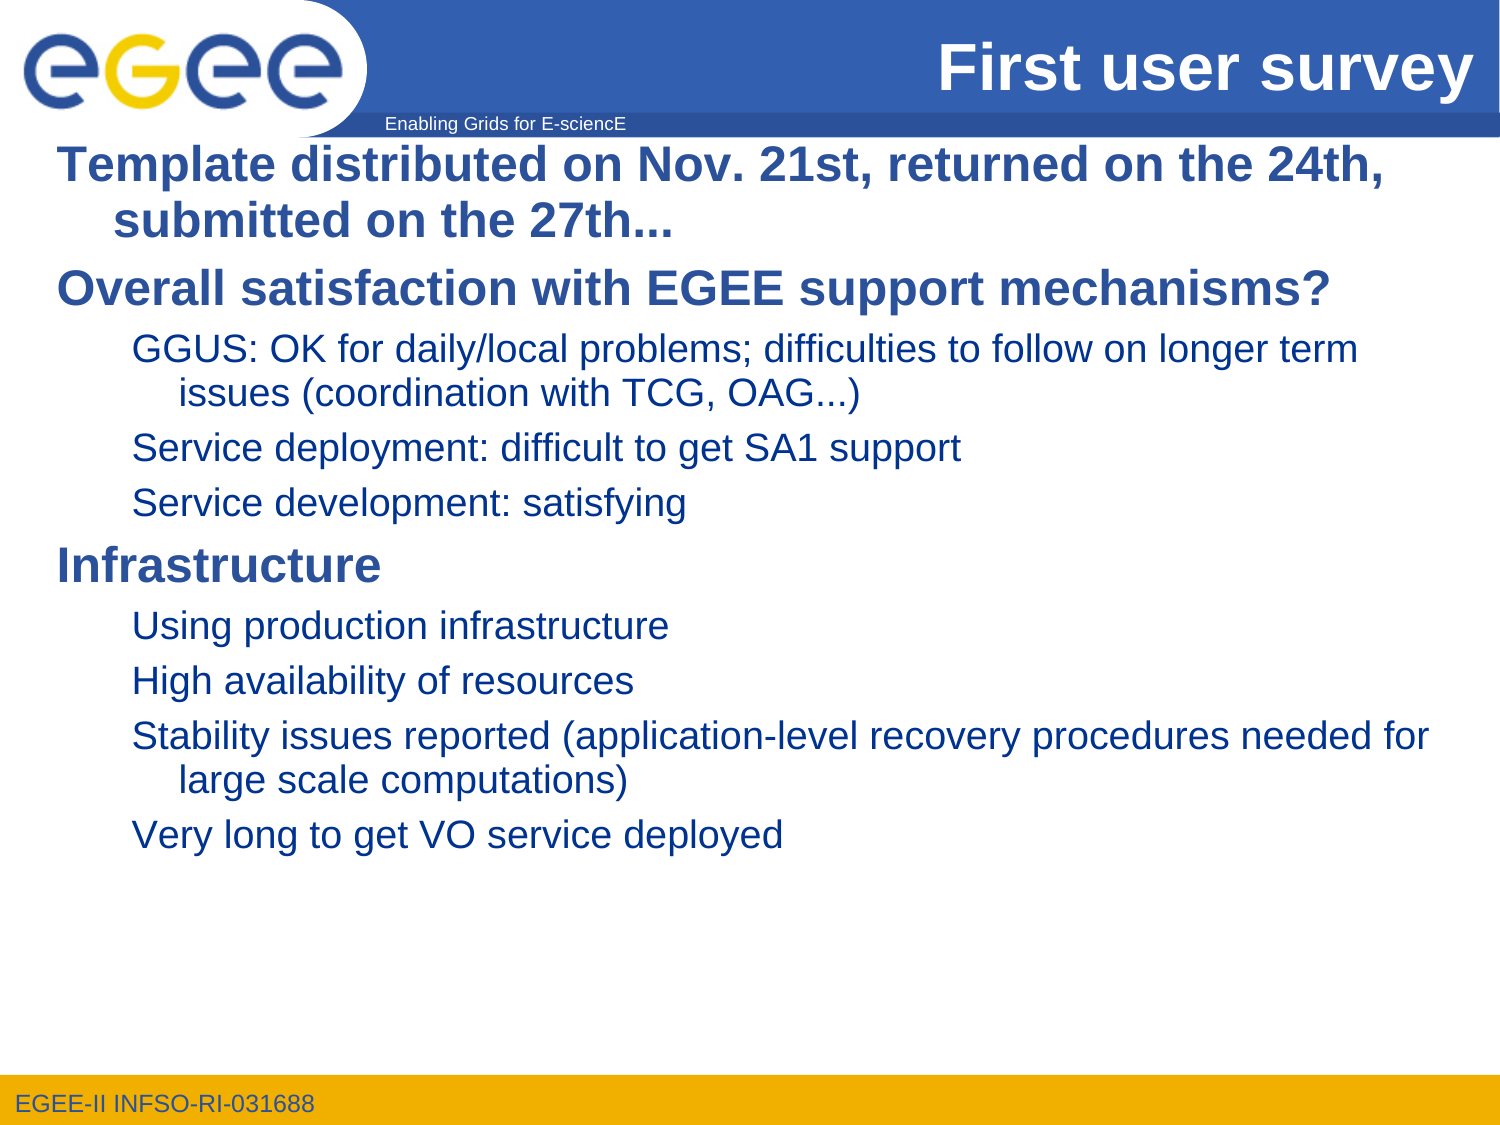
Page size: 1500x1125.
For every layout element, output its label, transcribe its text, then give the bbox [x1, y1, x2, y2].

title First user survey [369, 16, 1475, 118]
picture [18, 30, 349, 112]
list Template distributed on Nov. 21st, returned on the 24th, submitted on the 27th... Overall satisfaction with EGEE support mechanisms? GGUS: OK for daily/local problems; difficulties to follow on longer term issues (coordination with TCG, OAG...) Service deployment: difficult to get SA1 support Service development: satisfying Infrastructure Using production infrastructure High availability of resources Stability issues reported (application-level recovery procedures needed for large scale computations) Very long to get VO service deployed [56, 136, 1466, 1069]
